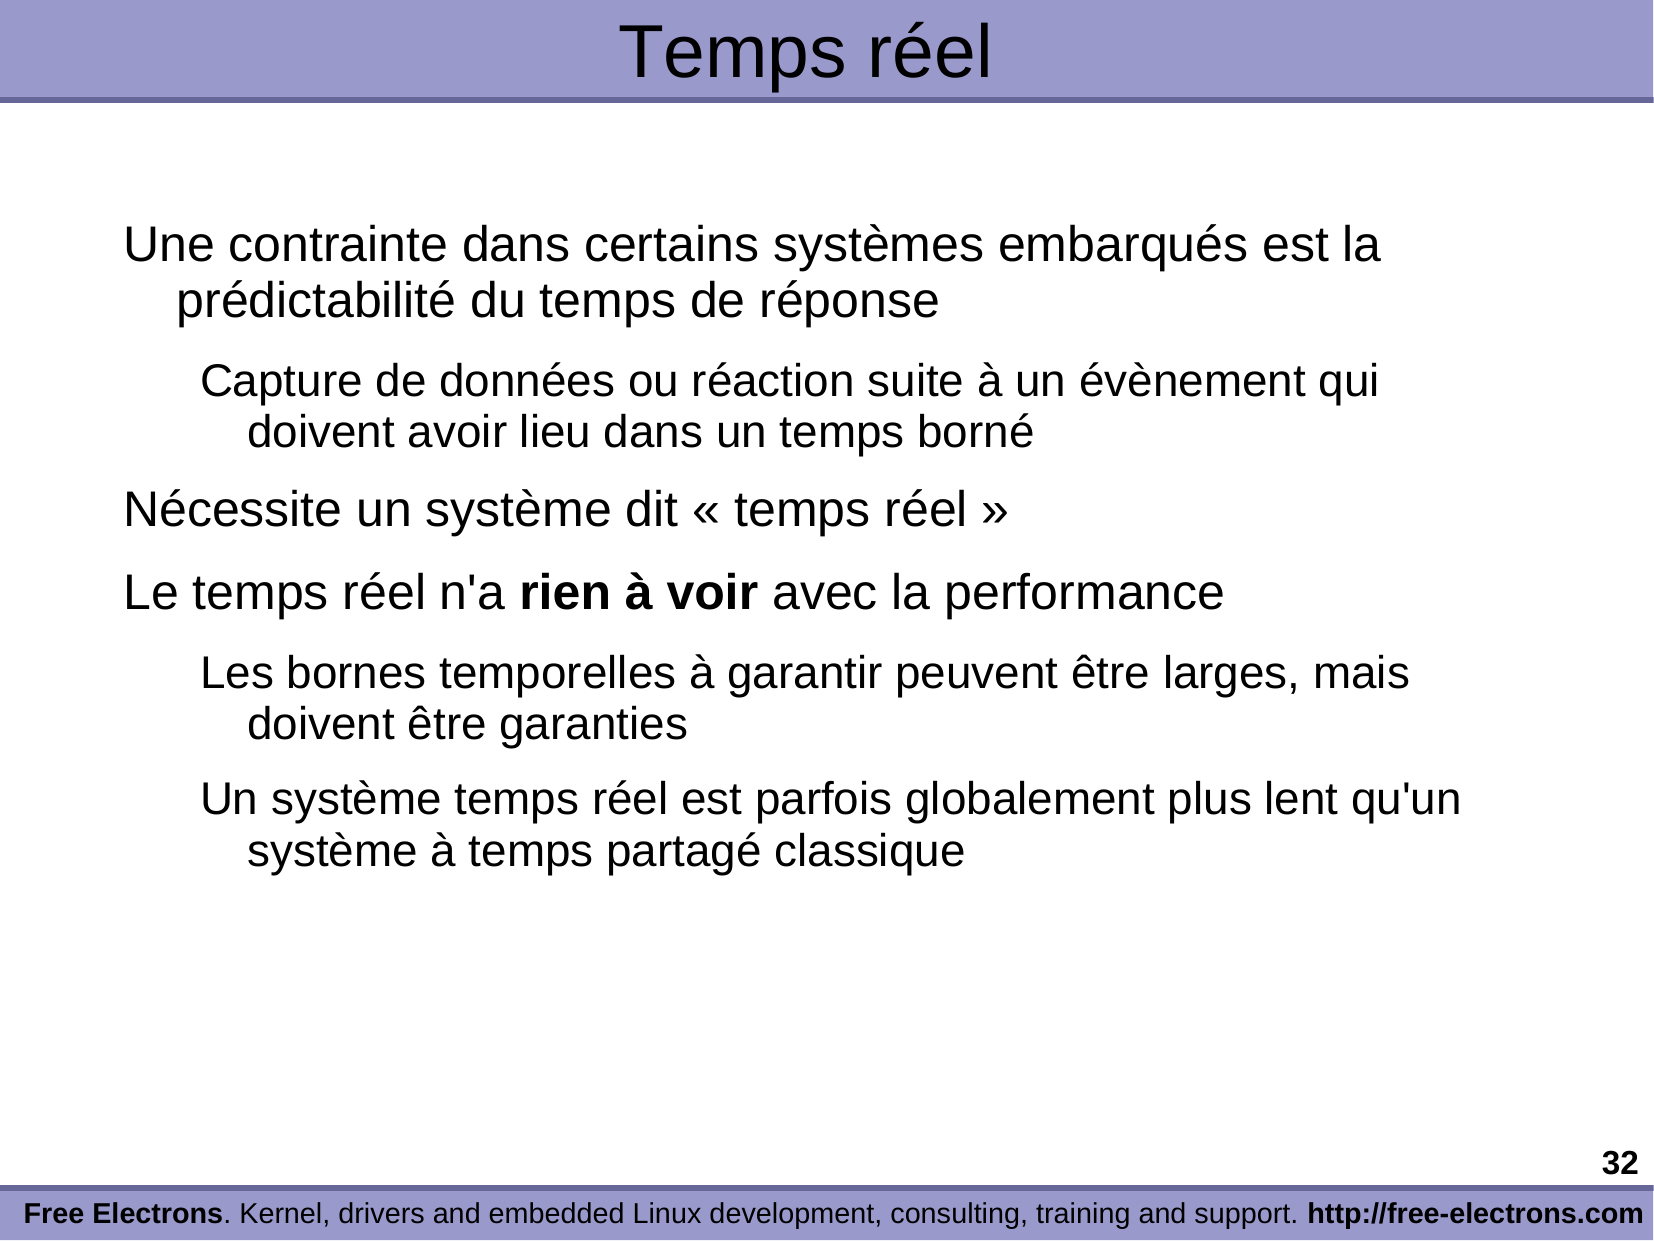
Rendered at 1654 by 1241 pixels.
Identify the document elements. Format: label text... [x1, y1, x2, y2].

list Une contrainte dans certains systèmes embarqués est la prédictabilité du temps de réponse Capture de données ou réaction suite à un évènement qui doivent avoir lieu dans un temps borné Nécessite un système dit « temps réel » Le temps réel n'a rien à voir avec la performance Les bornes temporelles à garantir peuvent être larges, mais doivent être garanties Un système temps réel est parfois globalement plus lent qu'un système à temps partagé classique [105, 216, 1518, 1066]
title Temps réel [60, 4, 1551, 98]
